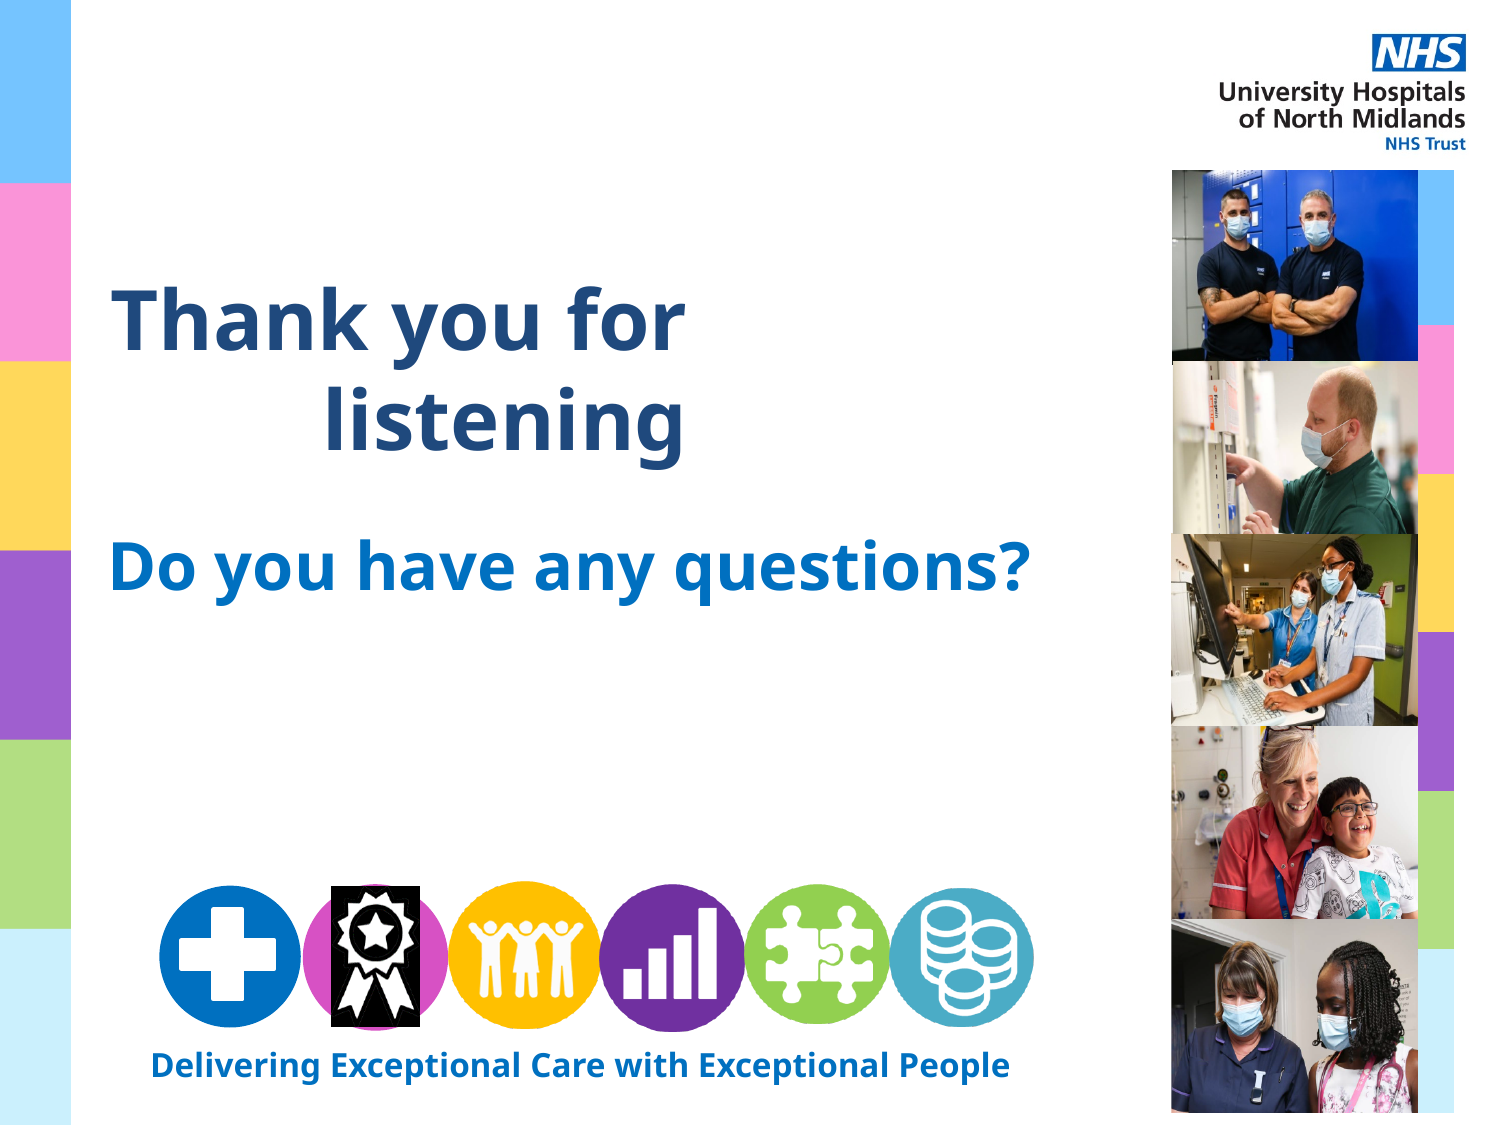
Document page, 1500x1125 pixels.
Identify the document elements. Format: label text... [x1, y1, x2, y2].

subtitle Do you have any questions? [92, 516, 1067, 804]
title Thank you for listening [95, 258, 1070, 476]
